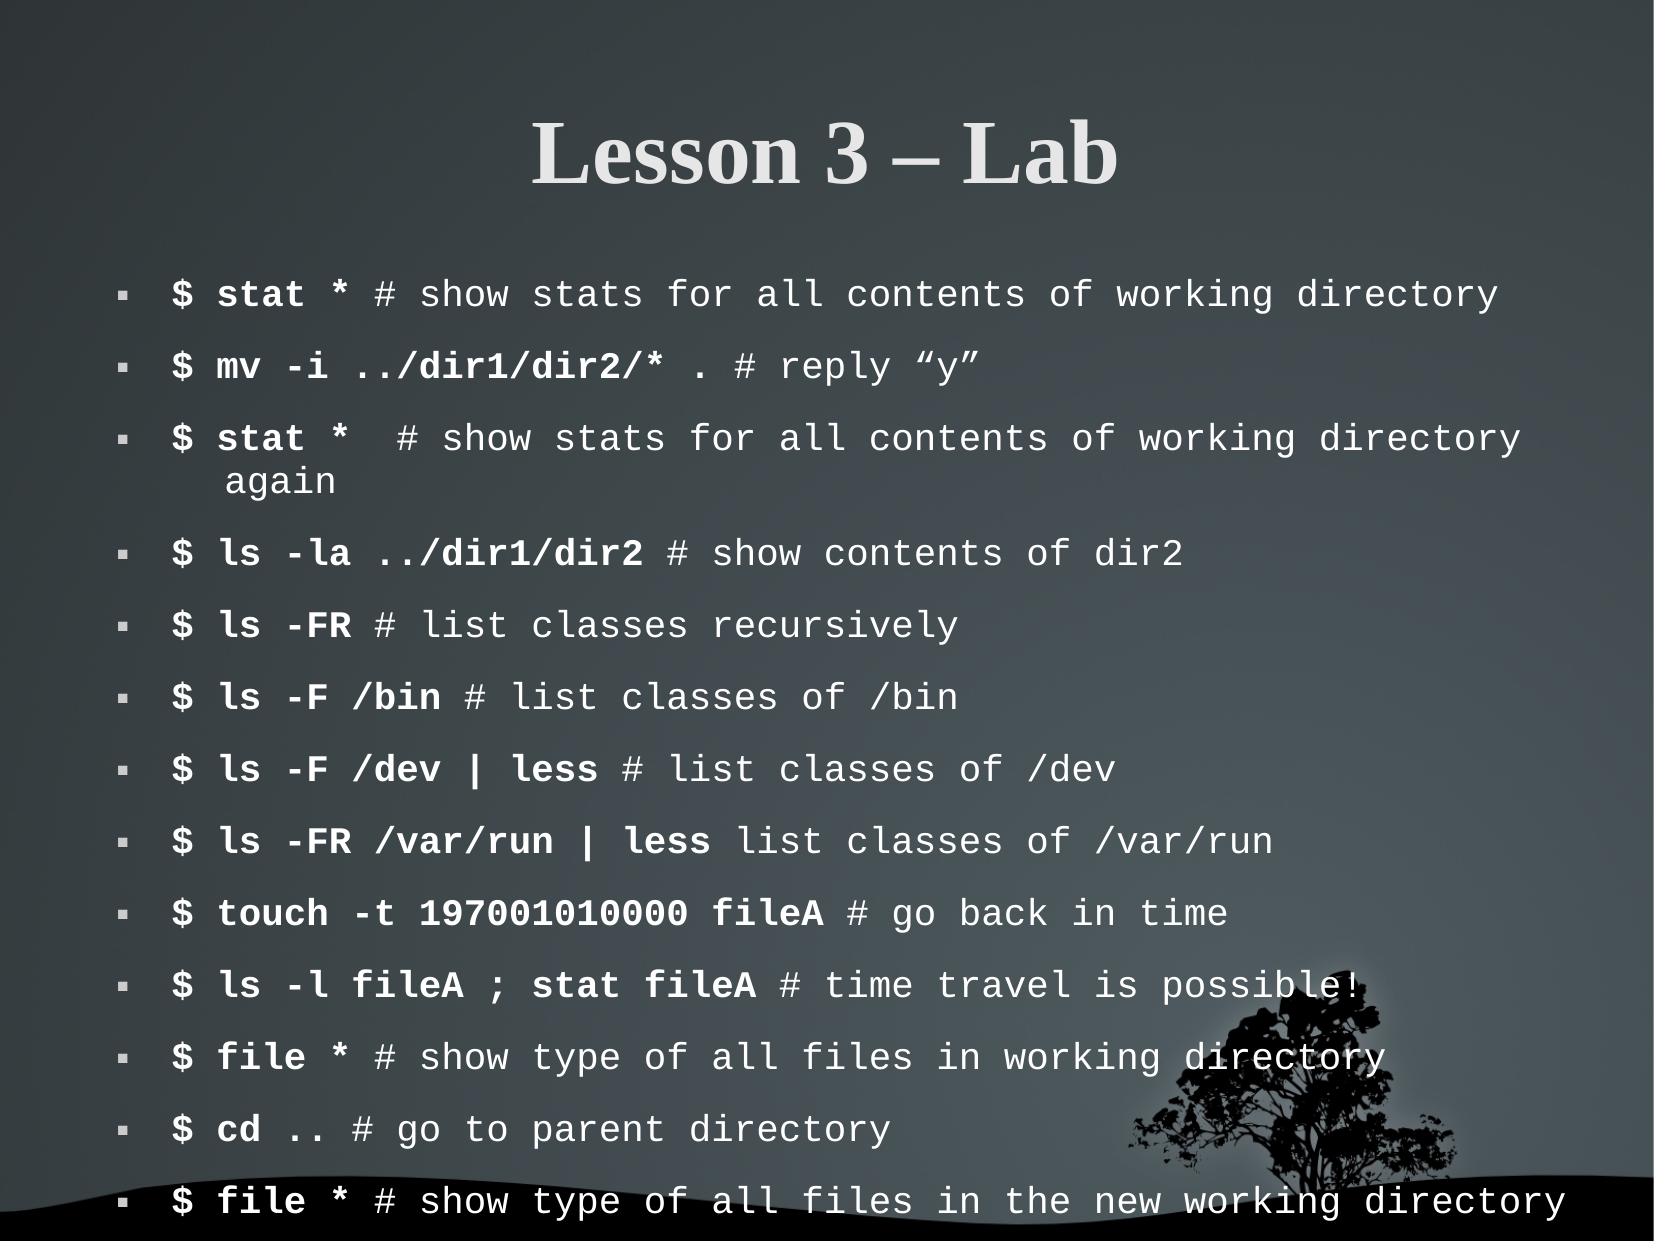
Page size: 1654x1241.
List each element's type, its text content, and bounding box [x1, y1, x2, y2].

title Lesson 3 – Lab [82, 49, 1571, 257]
picture [0, 0, 1654, 1241]
list $ stat * # show stats for all contents of working directory $ mv -i ../dir1/dir2/* . # reply “y” $ stat * # show stats for all contents of working directory again $ ls -la ../dir1/dir2 # show contents of dir2 $ ls -FR # list classes recursively $ ls -F /bin # list classes of /bin $ ls -F /dev | less # list classes of /dev $ ls -FR /var/run | less list classes of /var/run $ touch -t 197001010000 fileA # go back in time $ ls -l fileA ; stat fileA # time travel is possible! $ file * # show type of all files in working directory $ cd .. # go to parent directory $ file * # show type of all files in the new working directory [82, 275, 1571, 1226]
